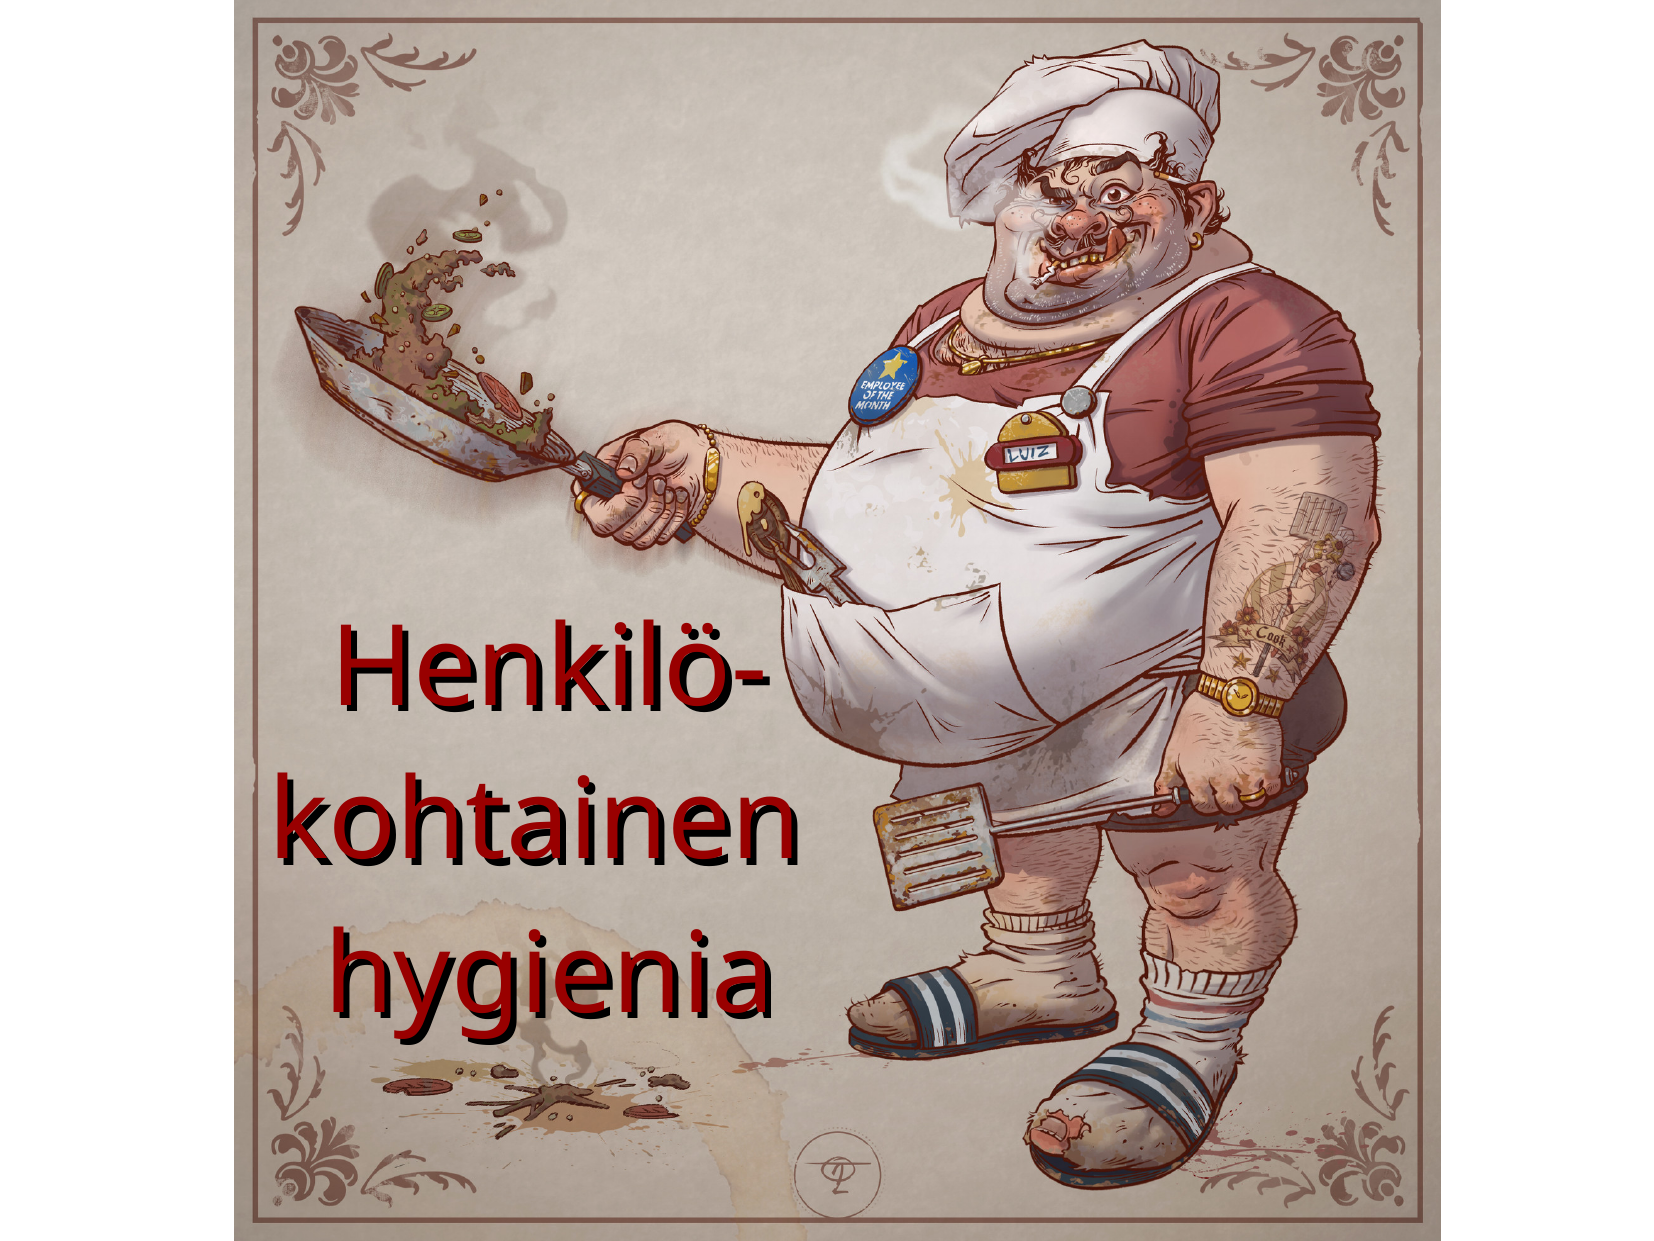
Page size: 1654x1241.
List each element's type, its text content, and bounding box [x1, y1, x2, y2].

picture [234, 0, 1441, 1241]
title Henkilö- kohtainen hygienia [153, 580, 945, 1051]
